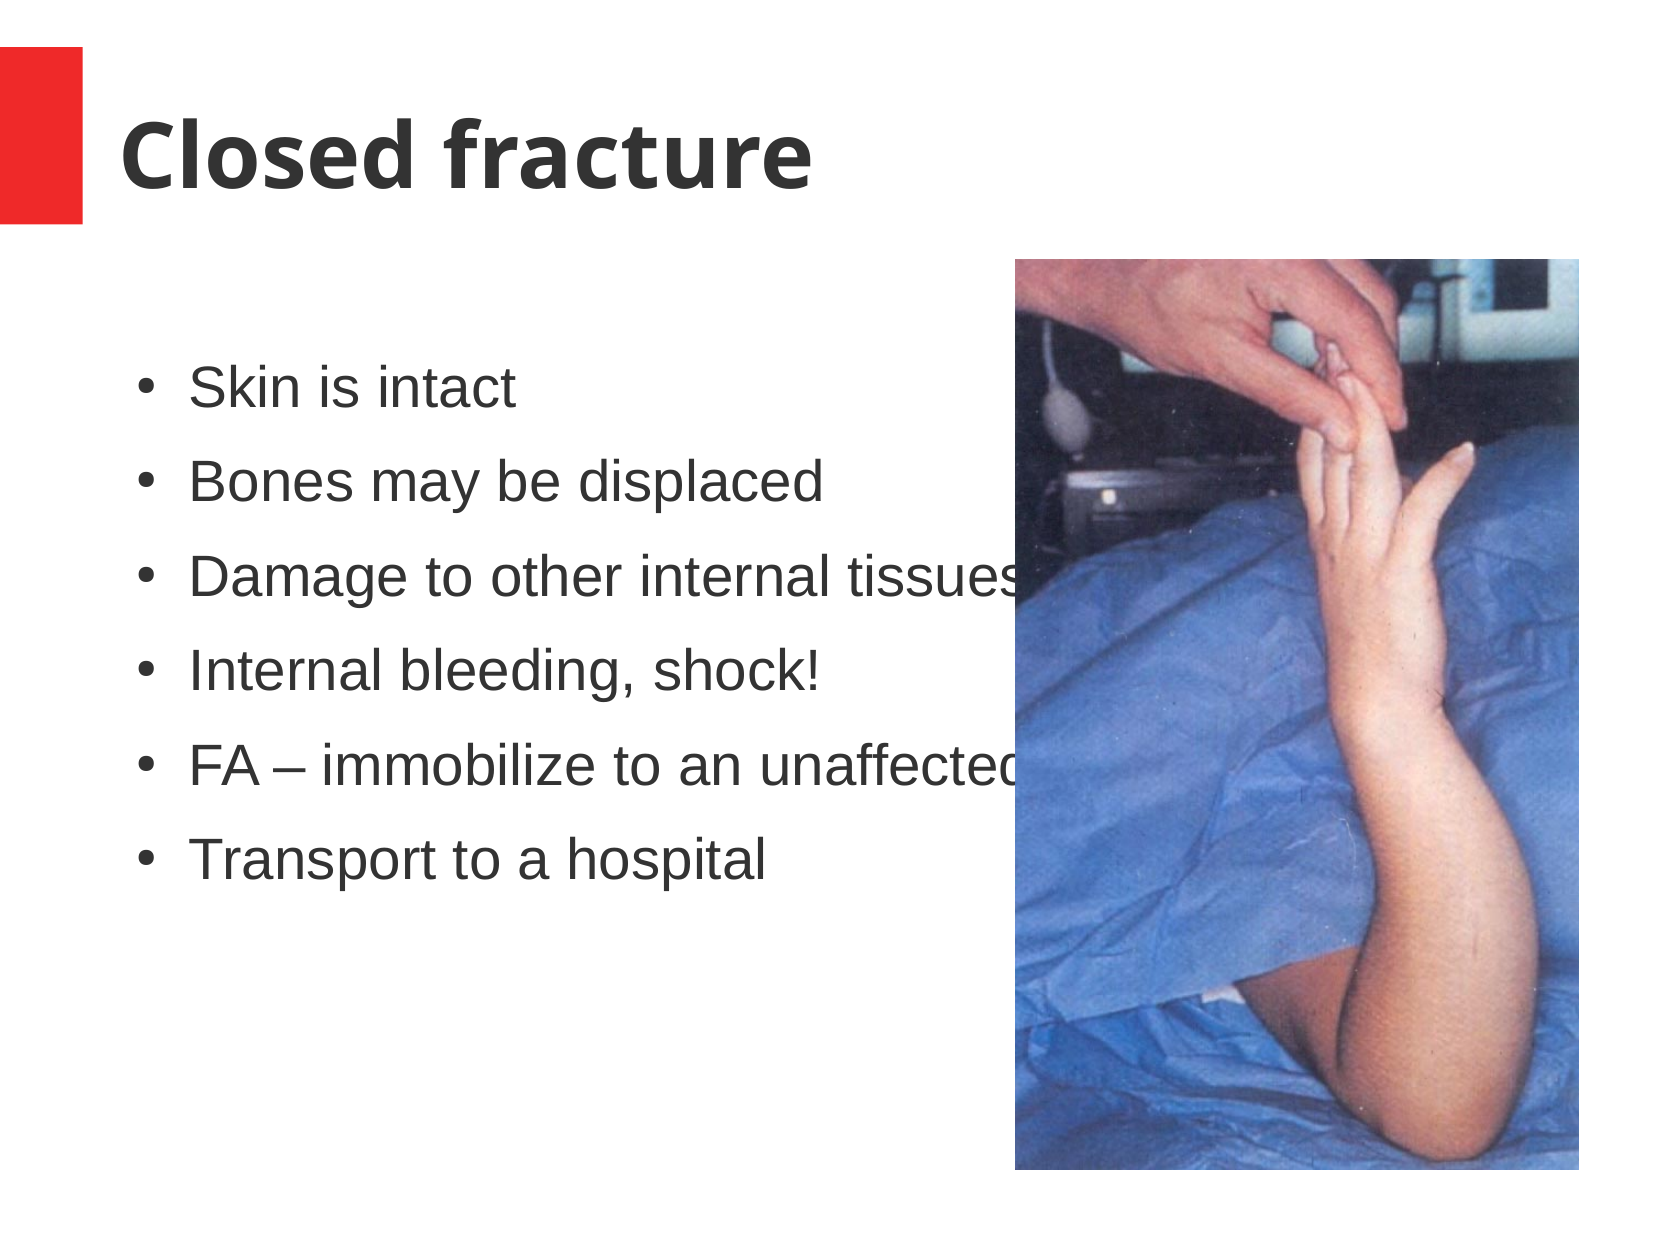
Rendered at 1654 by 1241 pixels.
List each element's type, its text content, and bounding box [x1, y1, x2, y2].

title Closed fracture [118, 49, 1571, 257]
list Skin is intact Bones may be displaced Damage to other internal tissues Internal bleeding, shock! FA – immobilize to an unaffected part of the body Transport to a hospital [118, 354, 1015, 1074]
picture [1015, 259, 1579, 1170]
